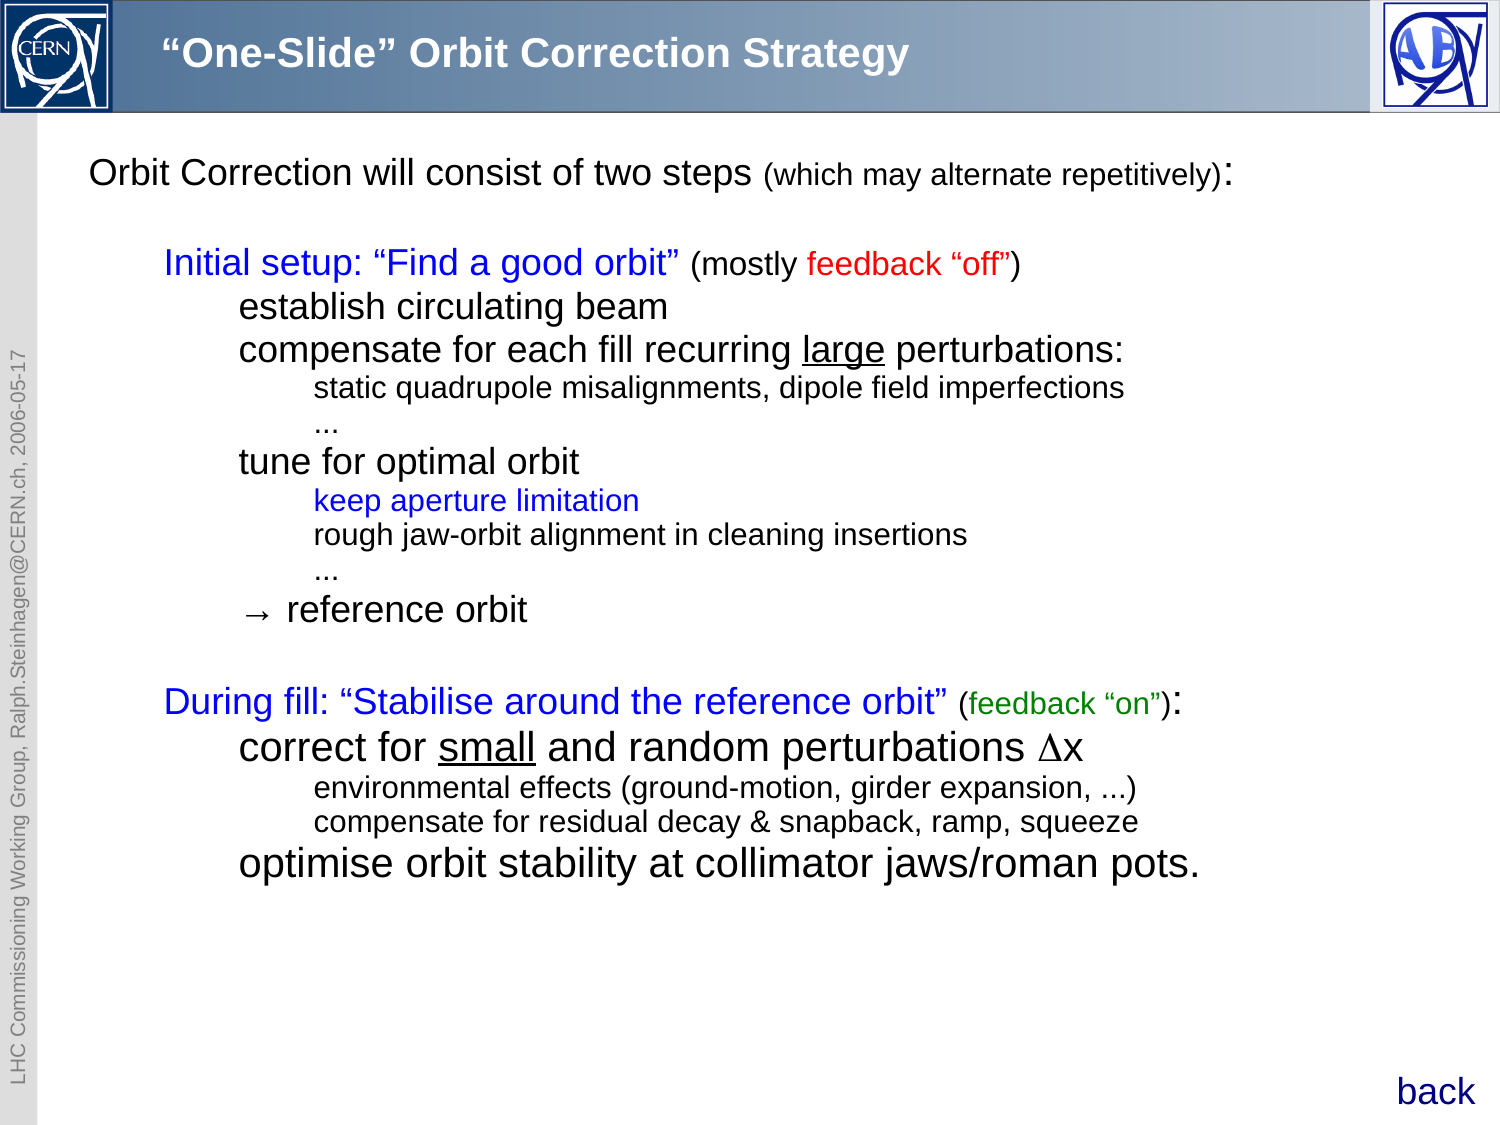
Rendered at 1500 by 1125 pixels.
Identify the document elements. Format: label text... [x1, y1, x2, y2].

picture [0, 0, 113, 113]
text_box back [1381, 1062, 1500, 1120]
picture [1382, 1, 1489, 108]
title “One-Slide” Orbit Correction Strategy [160, 1, 1340, 104]
list Orbit Correction will consist of two steps (which may alternate repetitively): Initial setup: “Find a good orbit” (mostly feedback “off”) establish circulating beam compensate for each fill recurring large perturbations: static quadrupole misalignments, dipole field imperfections ... tune for optimal orbit keep aperture limitation rough jaw-orbit alignment in cleaning insertions ... → reference orbit During fill: “Stabilise around the reference orbit” (feedback “on”): correct for small and random perturbations Dx environmental effects (ground-motion, girder expansion, ...) compensate for residual decay & snapback, ramp, squeeze optimise orbit stability at collimator jaws/roman pots. [88, 147, 1447, 1054]
